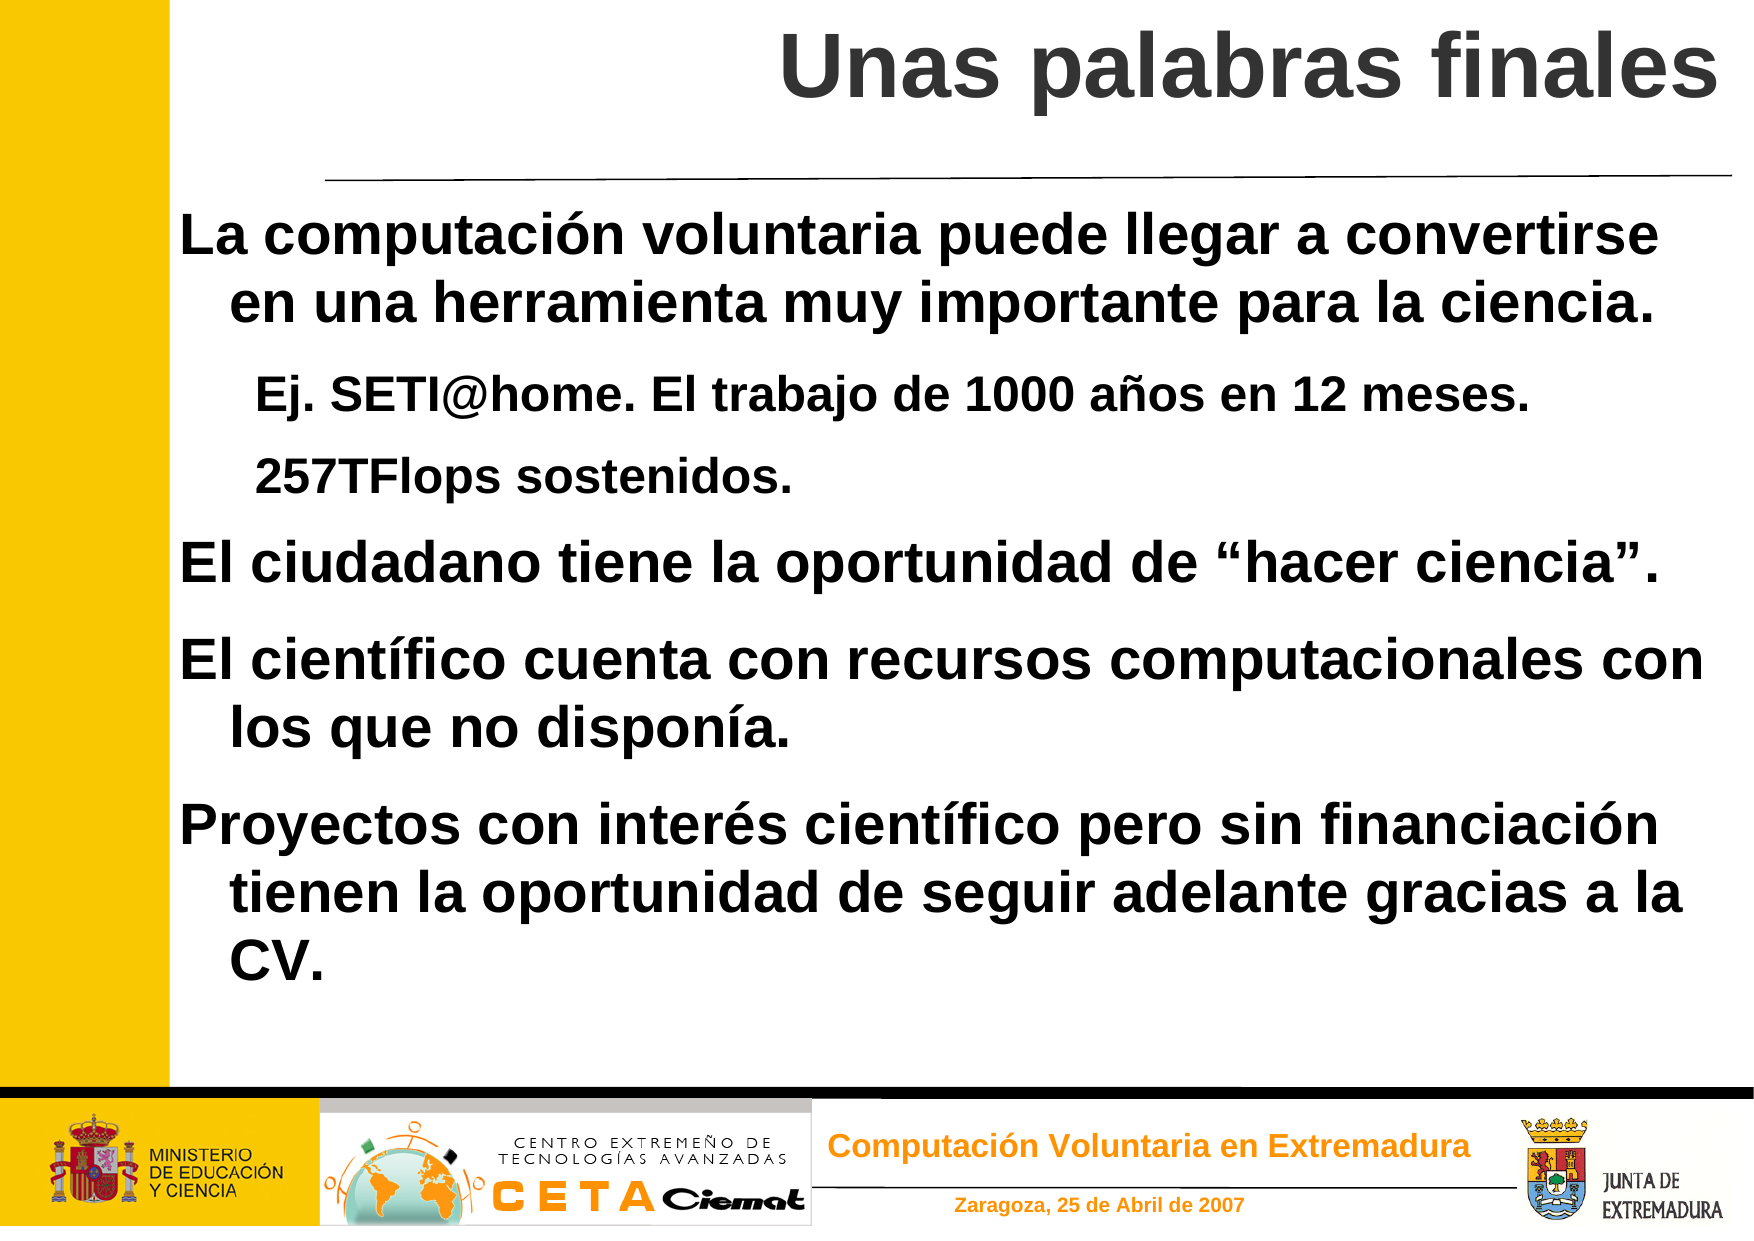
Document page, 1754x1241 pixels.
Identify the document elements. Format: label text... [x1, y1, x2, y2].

list La computación voluntaria puede llegar a convertirse en una herramienta muy importante para la ciencia. Ej. SETI@home. El trabajo de 1000 años en 12 meses. 257TFlops sostenidos. El ciudadano tiene la oportunidad de “hacer ciencia”. El científico cuenta con recursos computacionales con los que no disponía. Proyectos con interés científico pero sin financiación tienen la oportunidad de seguir adelante gracias a la CV. [162, 199, 1721, 1074]
picture [1517, 1109, 1732, 1227]
picture [0, 1098, 812, 1226]
title Unas palabras finales [146, 6, 1722, 121]
